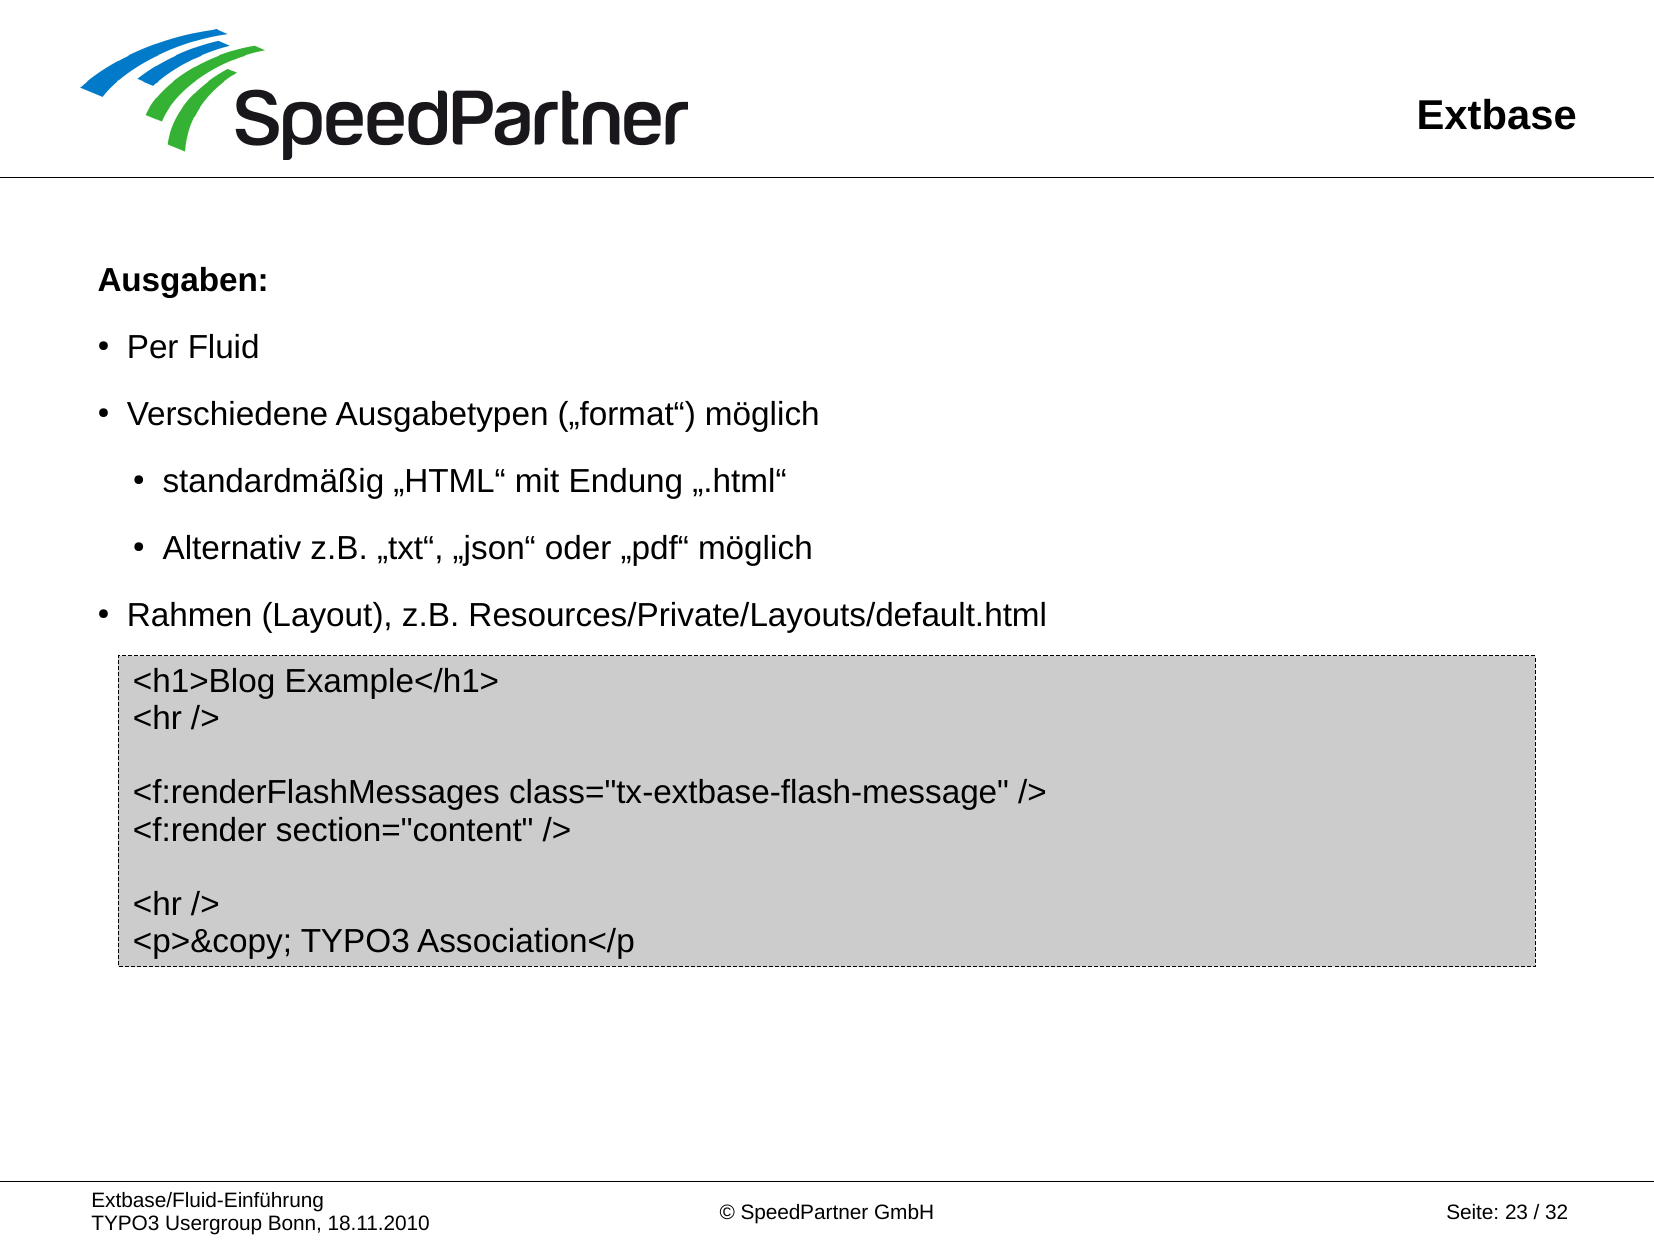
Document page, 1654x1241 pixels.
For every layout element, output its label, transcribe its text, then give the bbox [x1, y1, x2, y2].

picture [80, 29, 688, 160]
title Extbase [590, 70, 1577, 160]
text_box Ausgaben: Per Fluid Verschiedene Ausgabetypen („format“) möglich standardmäßig „HTML“ mit Endung „.html“ Alternativ z.B. „txt“, „json“ oder „pdf“ möglich Rahmen (Layout), z.B. Resources/Private/Layouts/default.html [82, 253, 1565, 1151]
text_box <h1>Blog Example</h1> <hr /> <f:renderFlashMessages class="tx-extbase-flash-message" /> <f:render section="content" /> <hr /> <p>&copy; TYPO3 Association</p [118, 655, 1536, 967]
